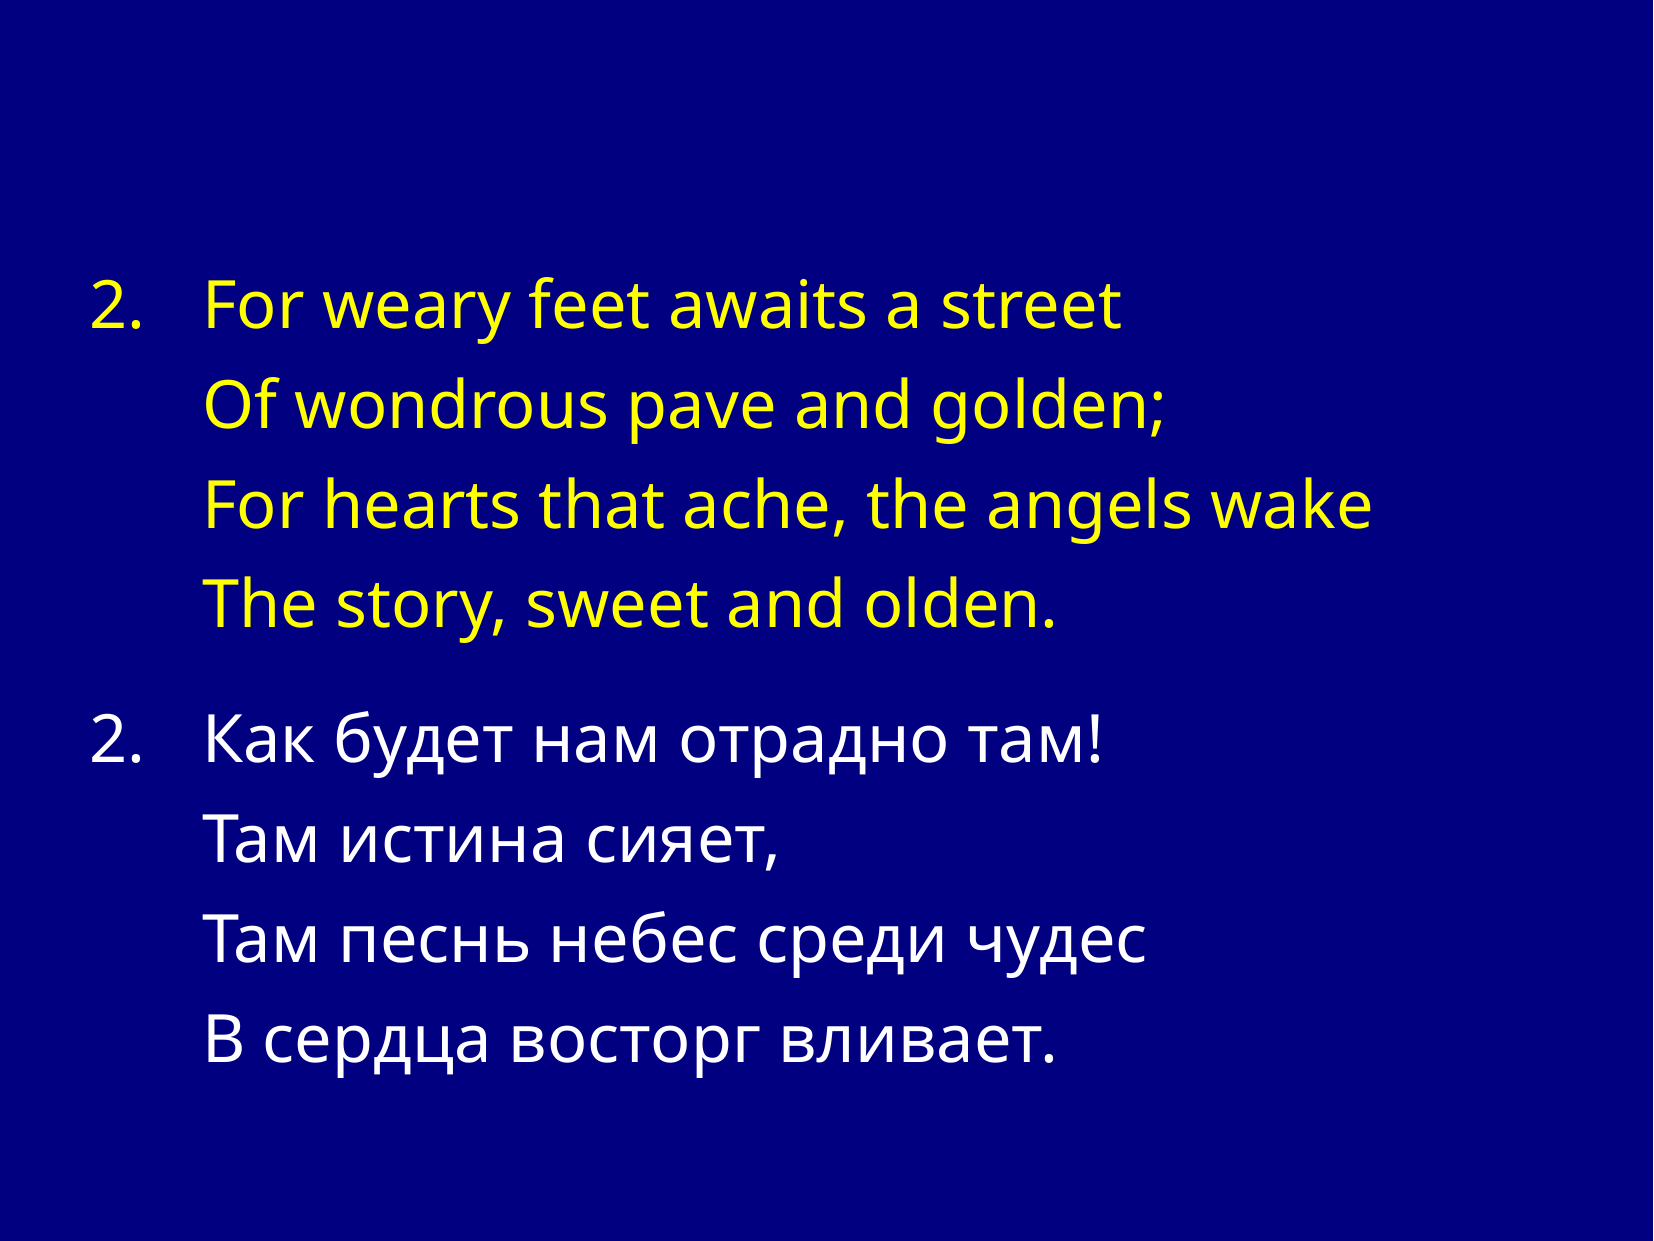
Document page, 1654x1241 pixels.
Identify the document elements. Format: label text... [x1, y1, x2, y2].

text_box 2. For weary feet awaits a street Of wondrous pave and golden; For hearts that ache, the angels wake The story, sweet and olden. [75, 150, 1576, 638]
text_box 2. Как будет нам отрадно там! Там истина сияет, Там песнь небес среди чудес В сердца восторг вливает. [75, 675, 1576, 1163]
